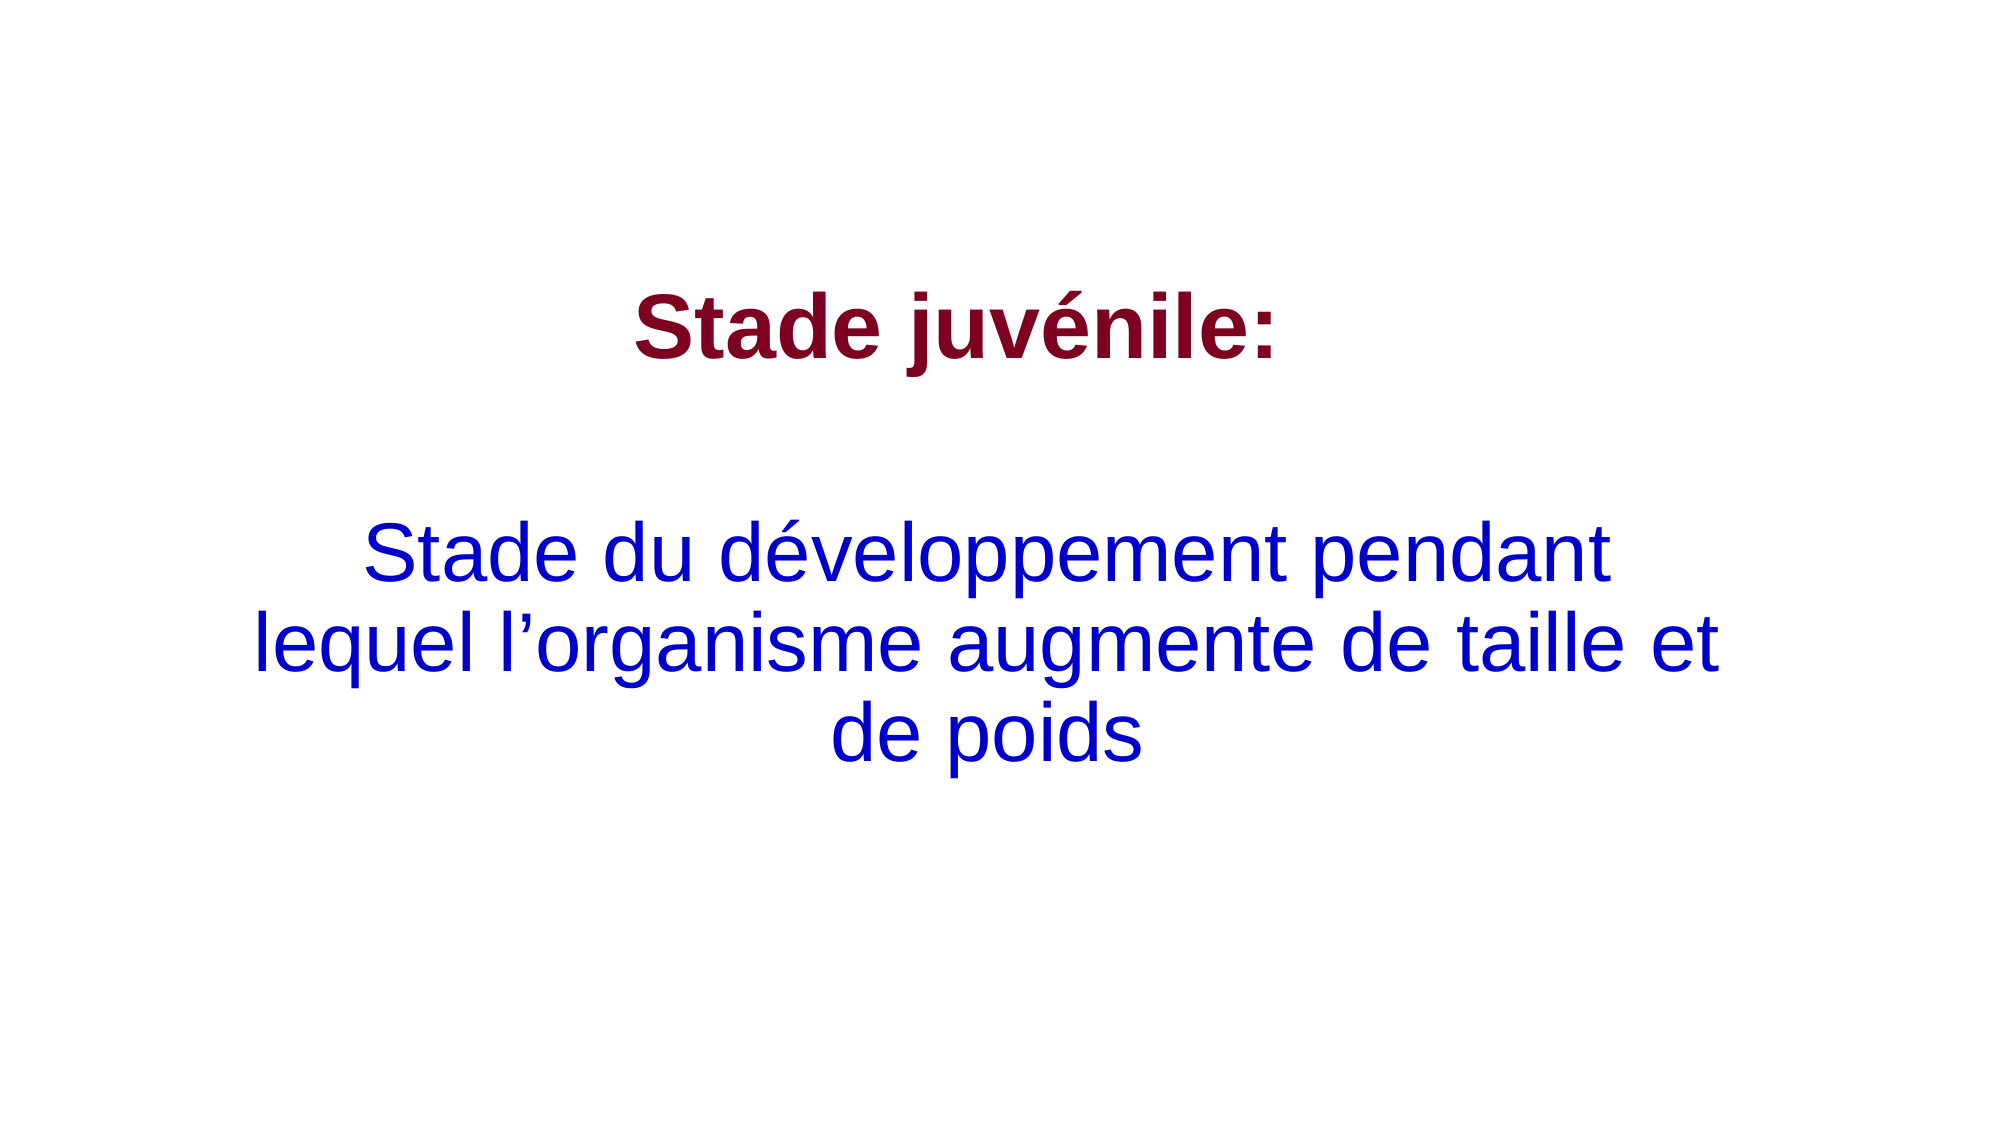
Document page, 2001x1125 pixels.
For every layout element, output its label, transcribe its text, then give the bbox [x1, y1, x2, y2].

title Stade juvénile: [224, 271, 1690, 449]
subtitle Stade du développement pendant lequel l’organisme augmente de taille et de poids [237, 502, 1738, 774]
